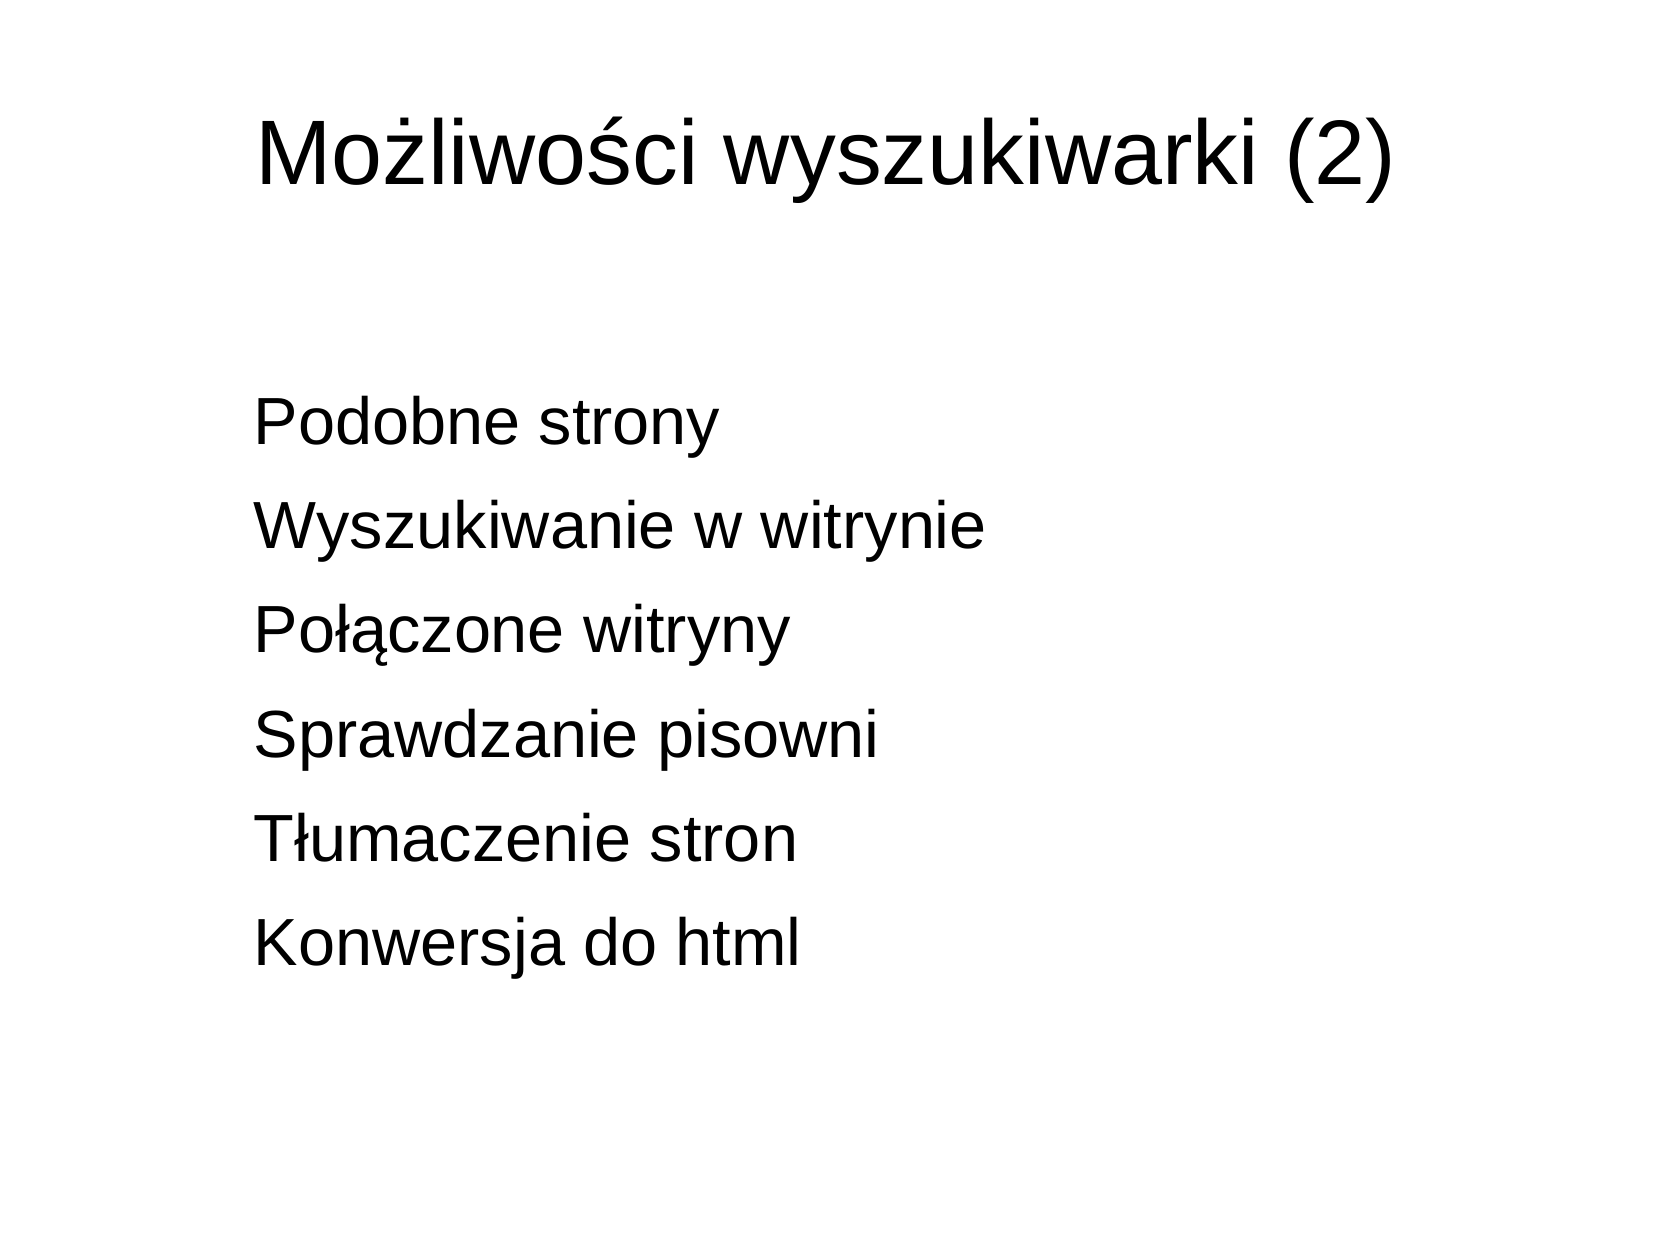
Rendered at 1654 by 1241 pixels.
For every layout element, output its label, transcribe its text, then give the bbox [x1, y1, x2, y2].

title Możliwości wyszukiwarki (2) [82, 49, 1571, 257]
list Podobne strony Wyszukiwanie w witrynie Połączone witryny Sprawdzanie pisowni Tłumaczenie stron Konwersja do html [236, 383, 1063, 981]
